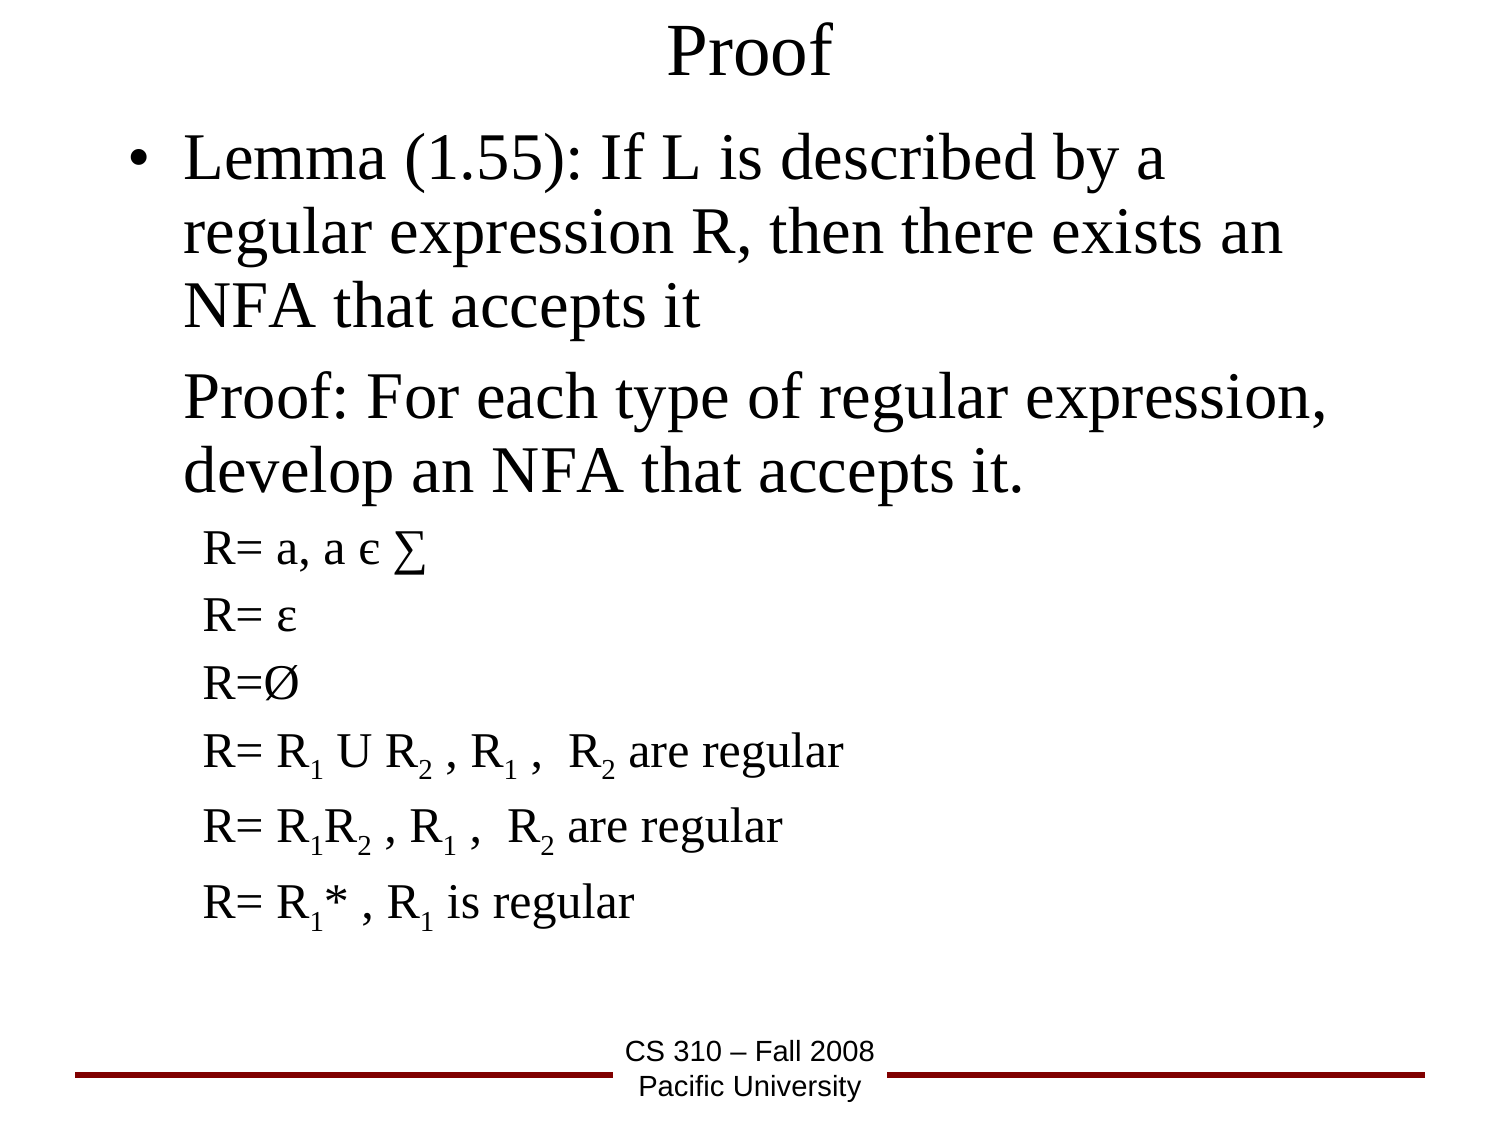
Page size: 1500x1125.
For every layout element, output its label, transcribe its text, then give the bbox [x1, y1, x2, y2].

title Proof [112, 0, 1388, 103]
list Lemma (1.55): If L is described by a regular expression R, then there exists an NFA that accepts it Proof: For each type of regular expression, develop an NFA that accepts it. R= a, a є ∑ R= ε R=Ø R= R1 U R2 , R1 , R2 are regular R= R1R2 , R1 , R2 are regular R= R1* , R1 is regular [112, 112, 1388, 1004]
